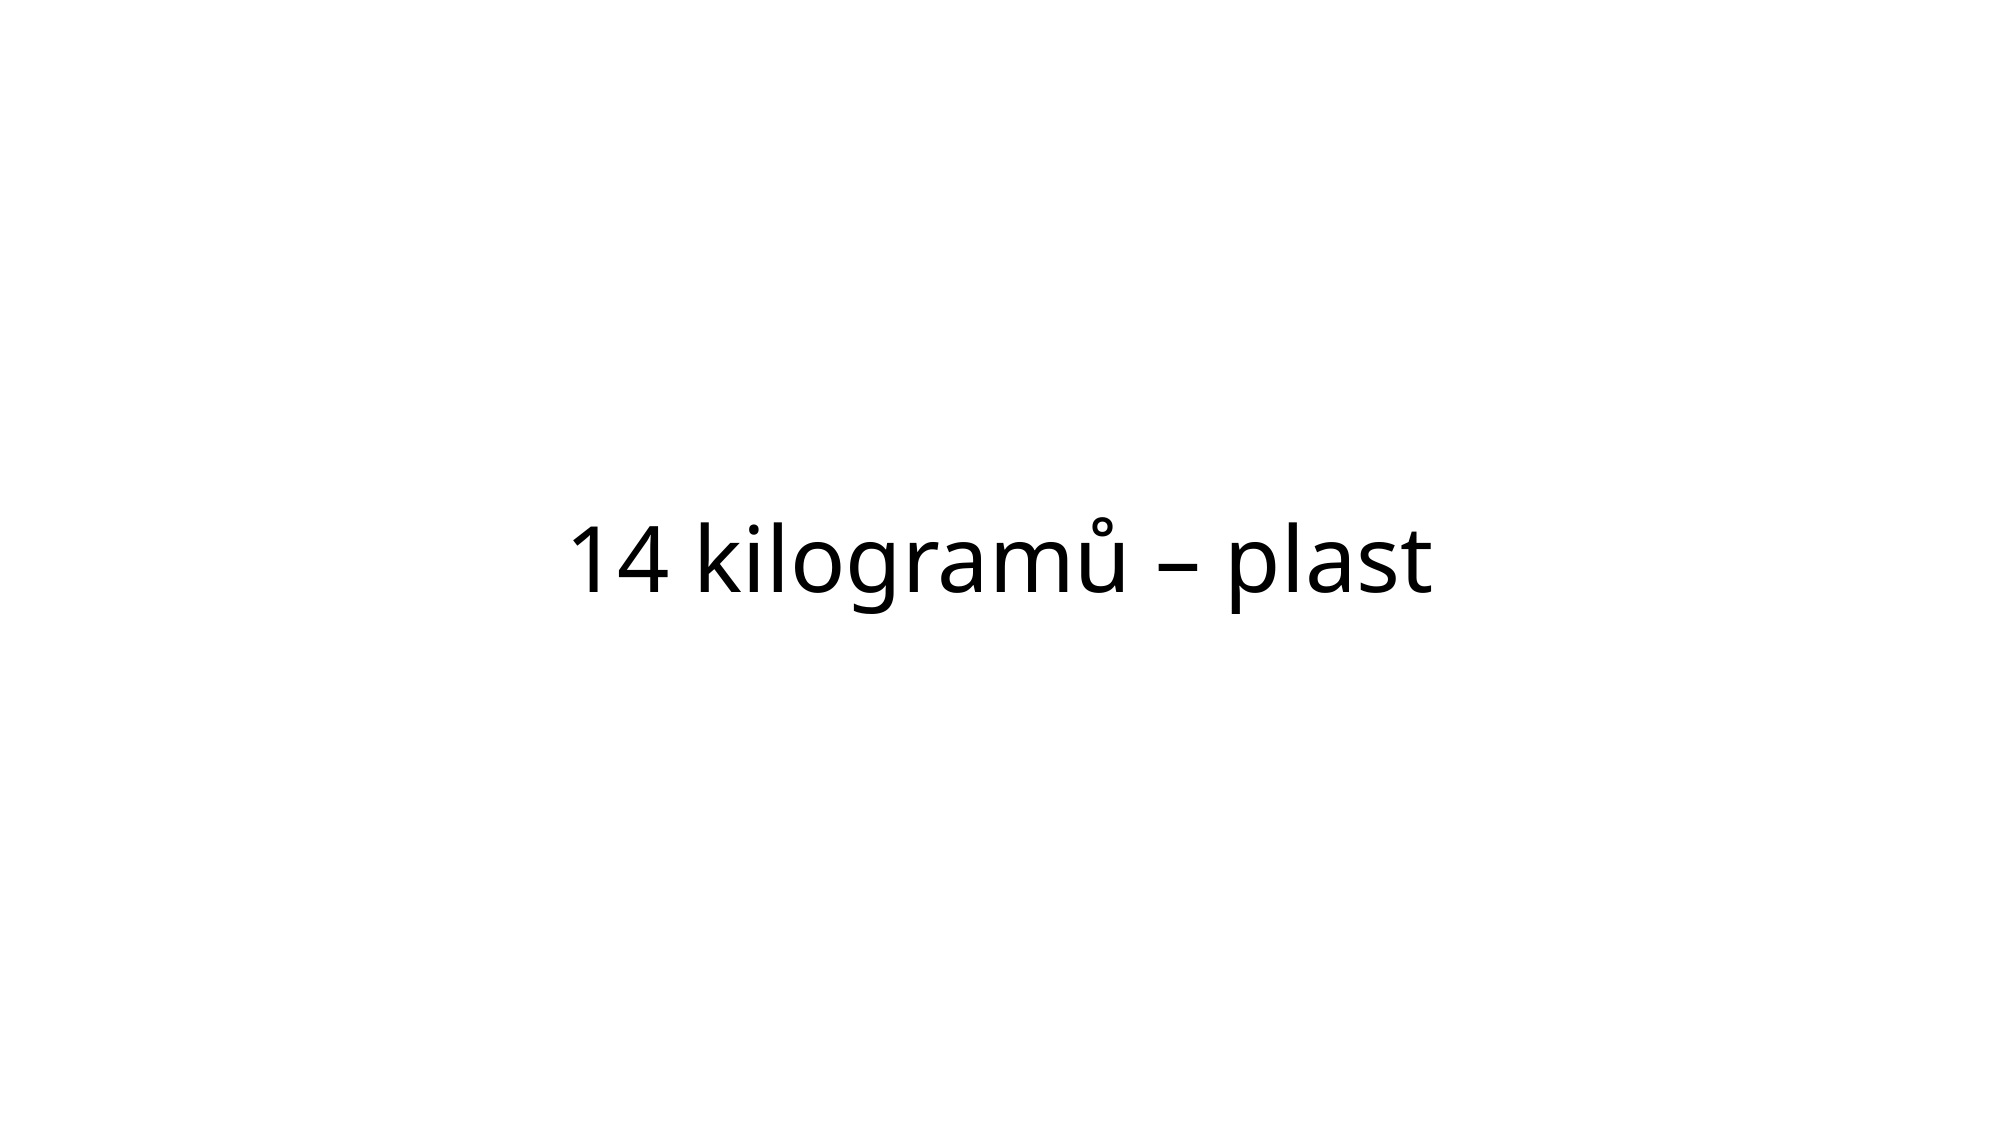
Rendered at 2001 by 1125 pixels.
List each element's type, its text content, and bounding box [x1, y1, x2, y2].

title 14 kilogramů – plast [137, 453, 1863, 672]
